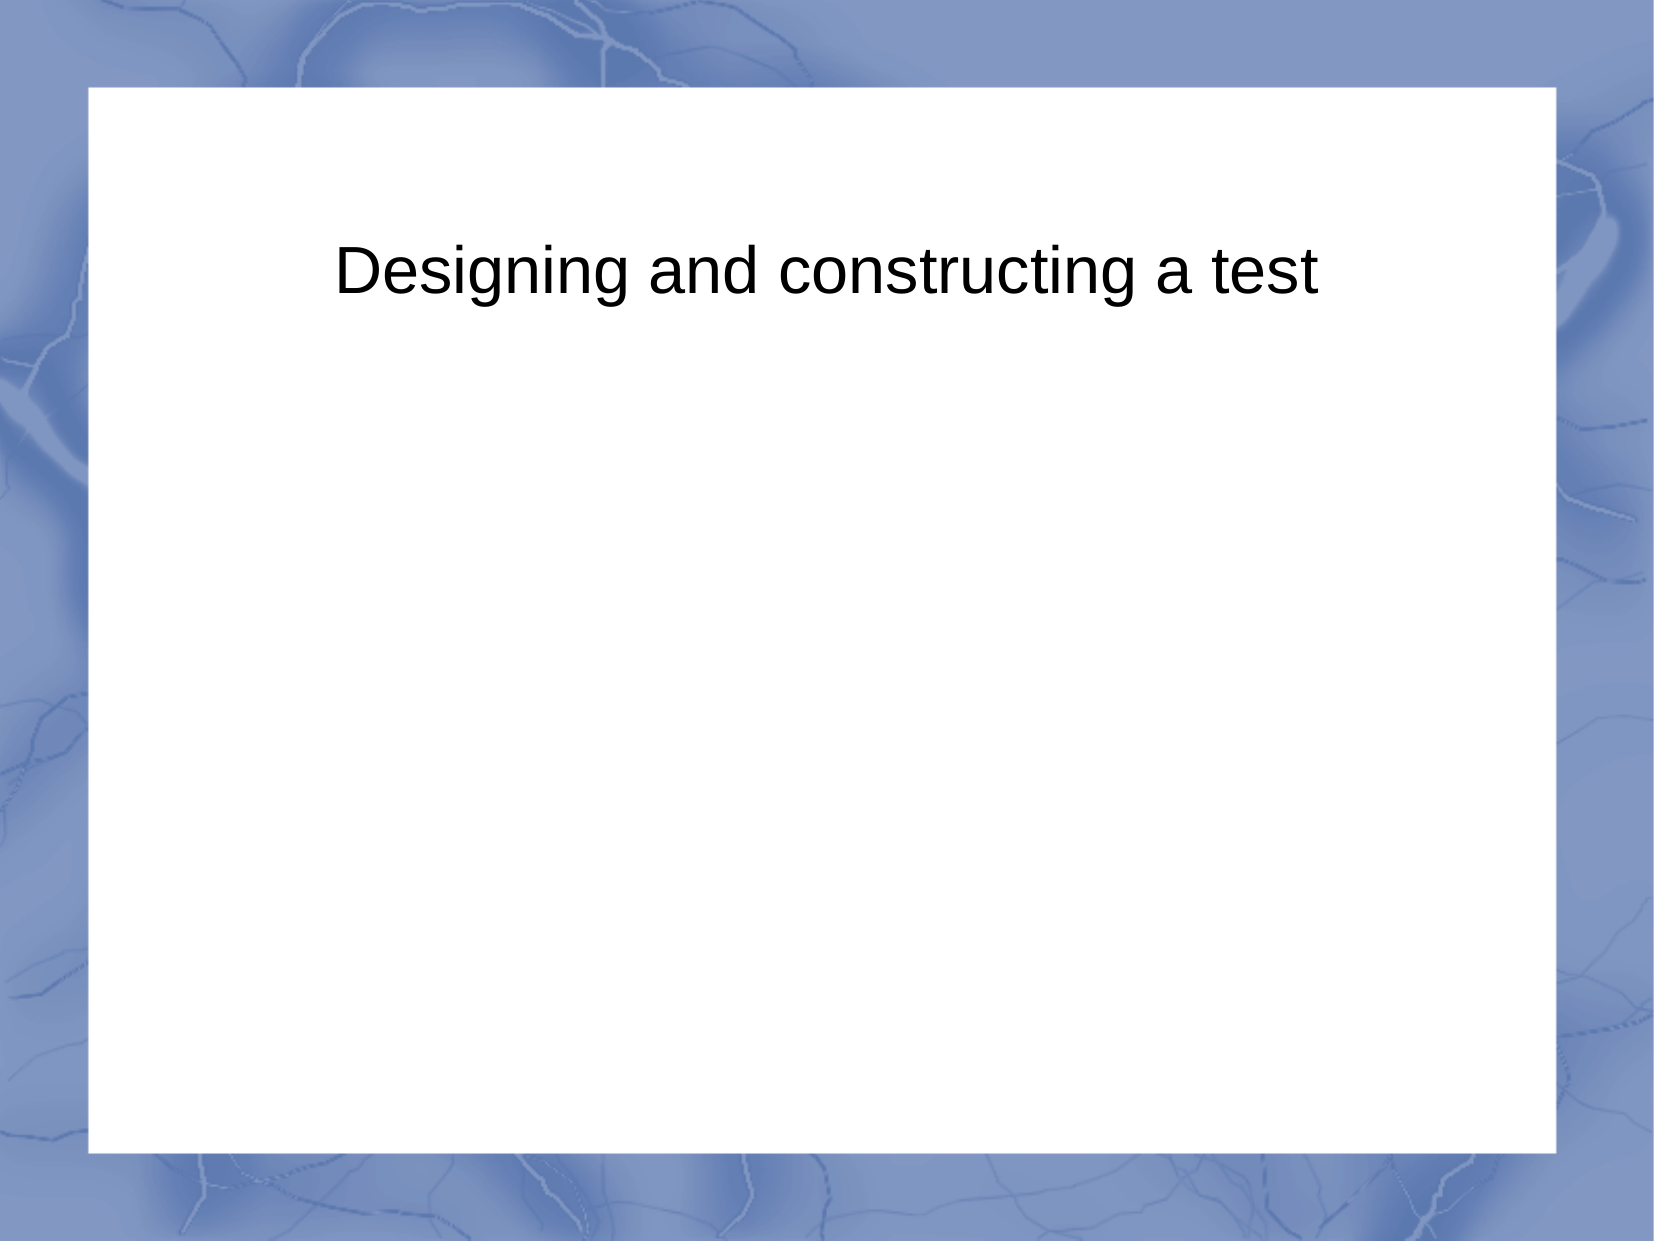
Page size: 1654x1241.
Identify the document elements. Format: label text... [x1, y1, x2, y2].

picture [0, 0, 1654, 1241]
subtitle Designing and constructing a test [118, 90, 1536, 451]
